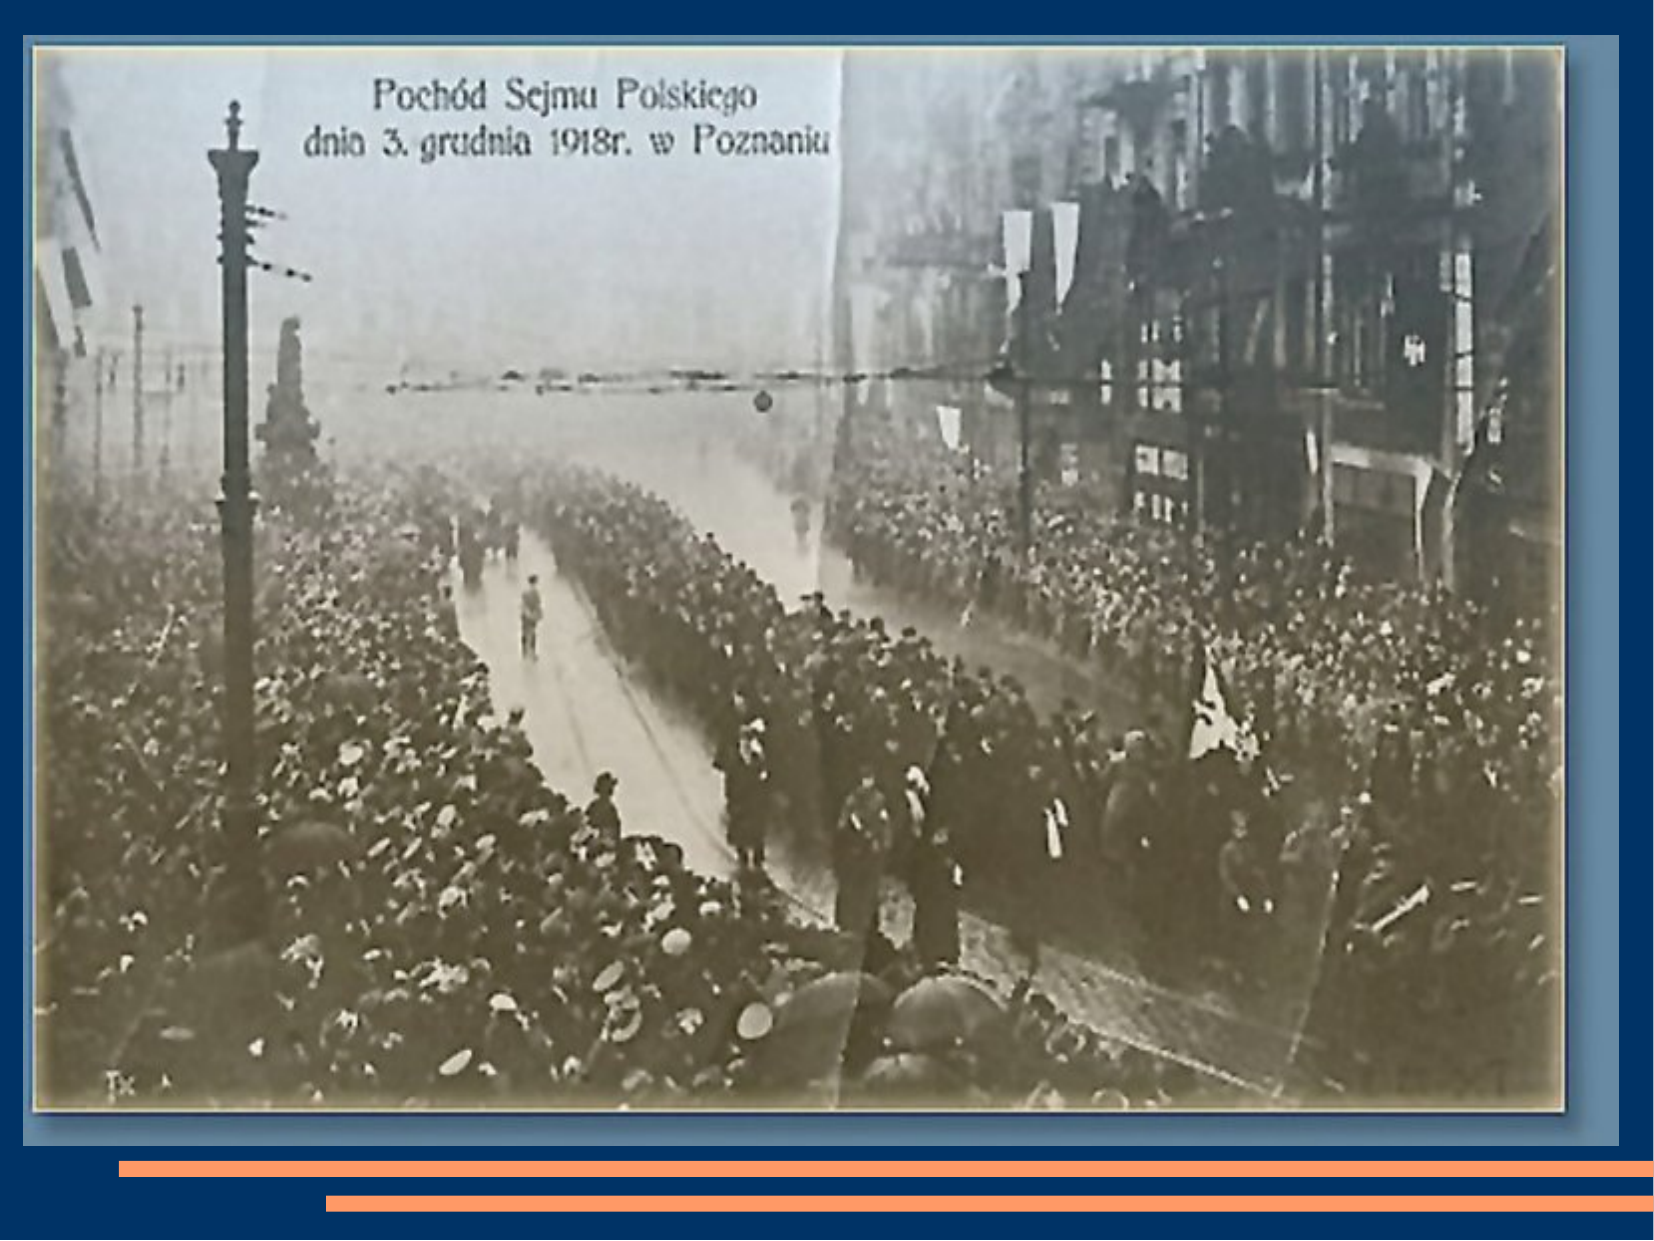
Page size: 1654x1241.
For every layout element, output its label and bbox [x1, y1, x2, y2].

picture [23, 35, 1619, 1146]
